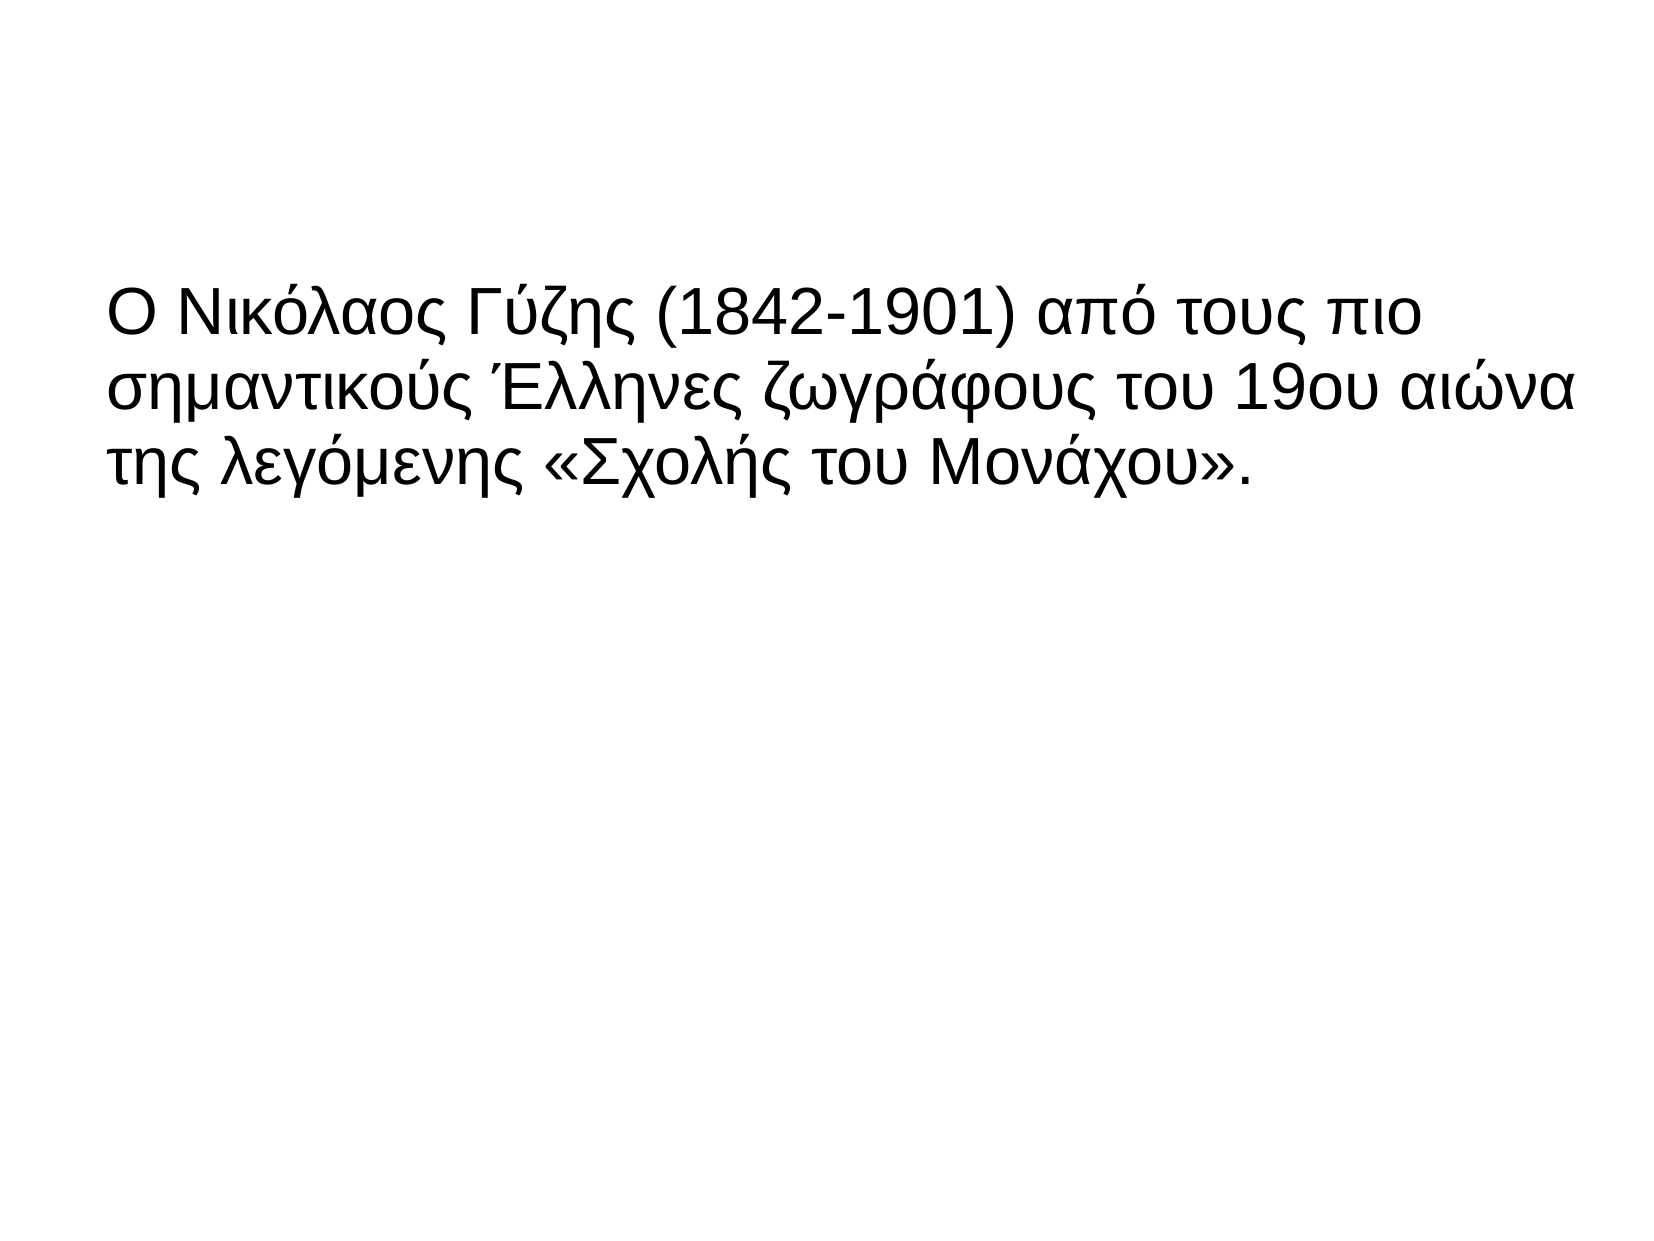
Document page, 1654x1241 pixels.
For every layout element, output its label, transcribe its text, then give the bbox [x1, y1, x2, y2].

list Ο Νικόλαος Γύζης (1842-1901) από τους πιο σημαντικούς Έλληνες ζωγράφους του 19ου αιώνα της λεγόμενης «Σχολής του Μονάχου». [106, 274, 1595, 1093]
